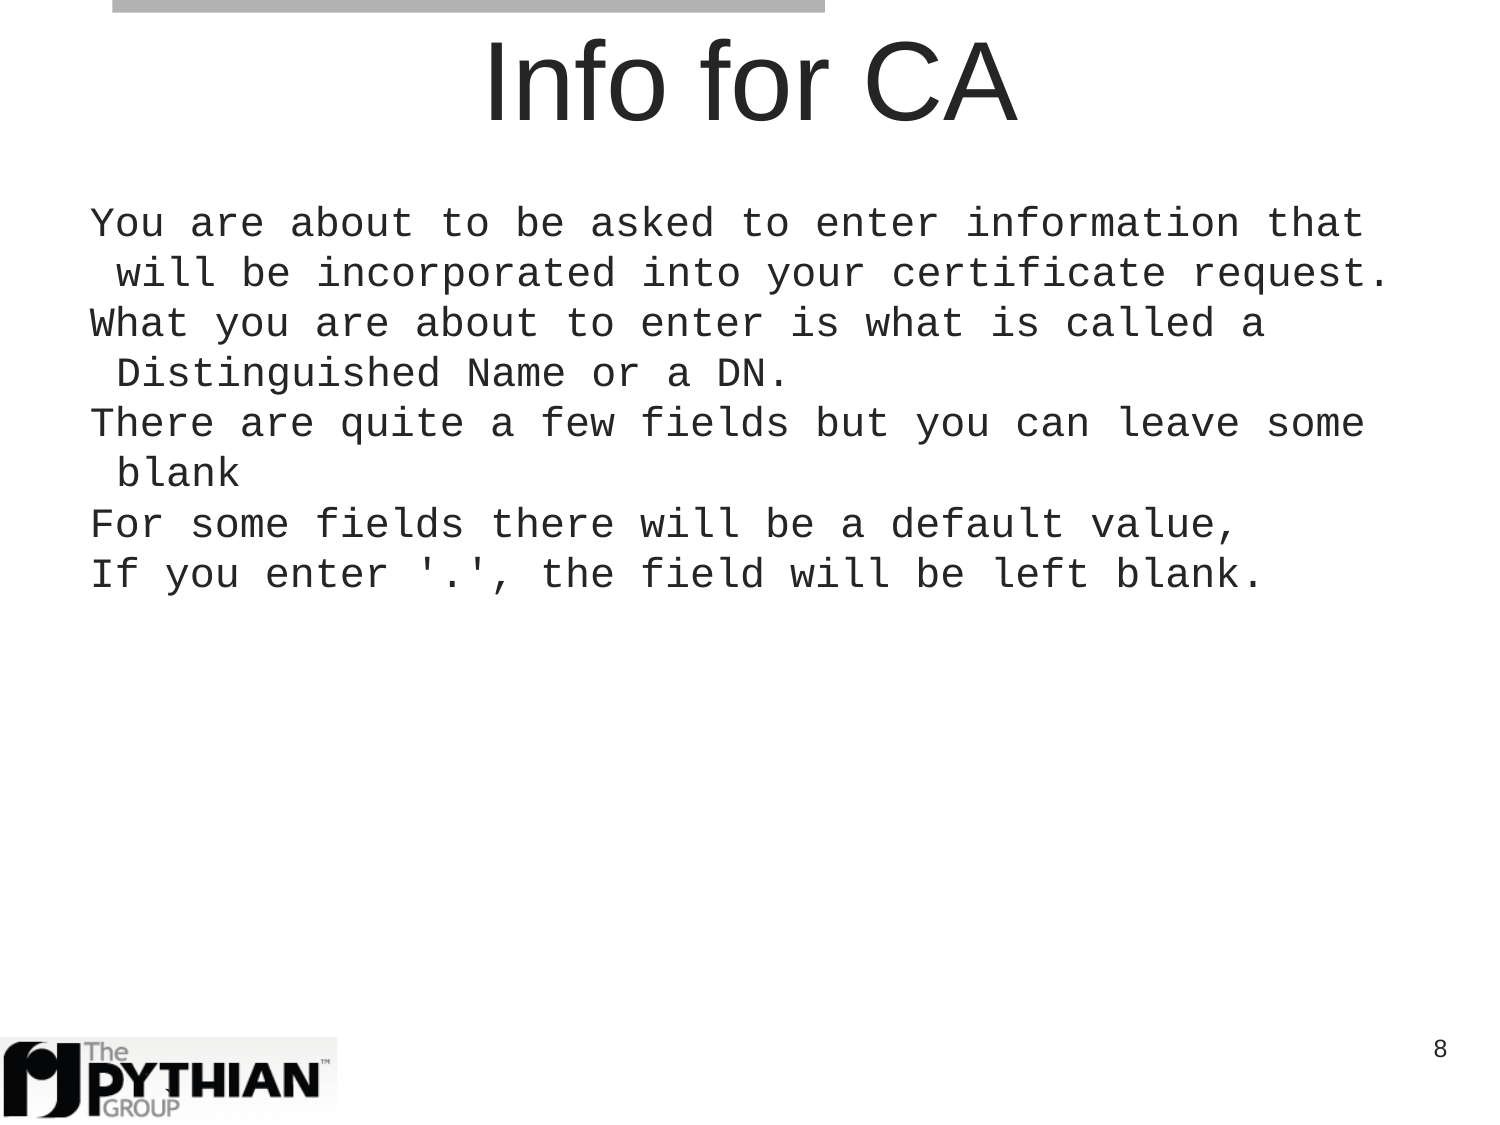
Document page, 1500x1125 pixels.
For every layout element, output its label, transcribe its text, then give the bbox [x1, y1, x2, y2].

text_box <number> [1112, 1024, 1463, 1103]
text_box You are about to be asked to enter information that will be incorporated into your certificate request. What you are about to enter is what is called a Distinguished Name or a DN. There are quite a few fields but you can leave some blank For some fields there will be a default value, If you enter '.', the field will be left blank. [75, 187, 1500, 1013]
text_box Info for CA [0, 0, 1500, 151]
picture [0, 1037, 338, 1125]
